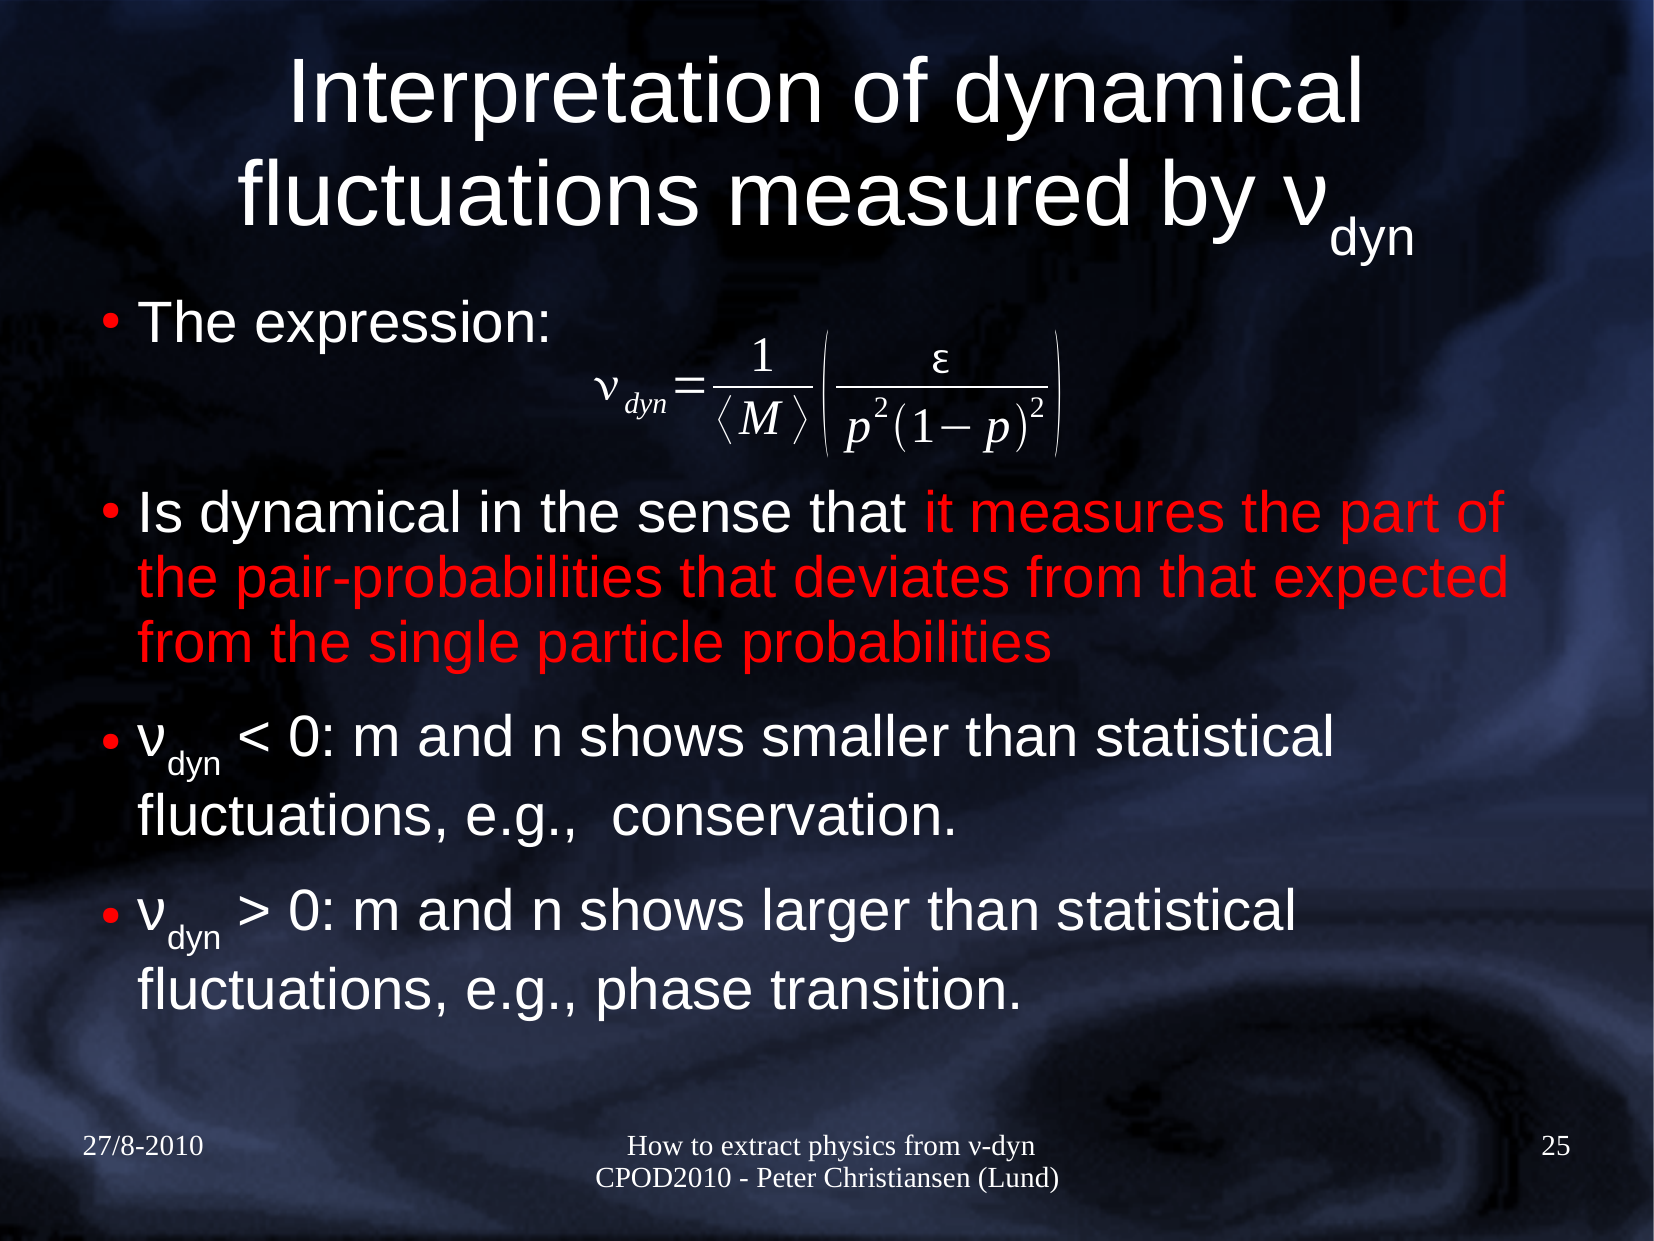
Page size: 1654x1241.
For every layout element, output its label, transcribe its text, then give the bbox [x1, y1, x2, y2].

title Interpretation of dynamical fluctuations measured by νdyn [82, 39, 1571, 267]
list The expression: Is dynamical in the sense that it measures the part of the pair-probabilities that deviates from that expected from the single particle probabilities νdyn < 0: m and n shows smaller than statistical fluctuations, e.g., conservation. νdyn > 0: m and n shows larger than statistical fluctuations, e.g., phase transition. [82, 290, 1571, 1188]
picture [0, 0, 1654, 1241]
chart [587, 327, 1069, 461]
